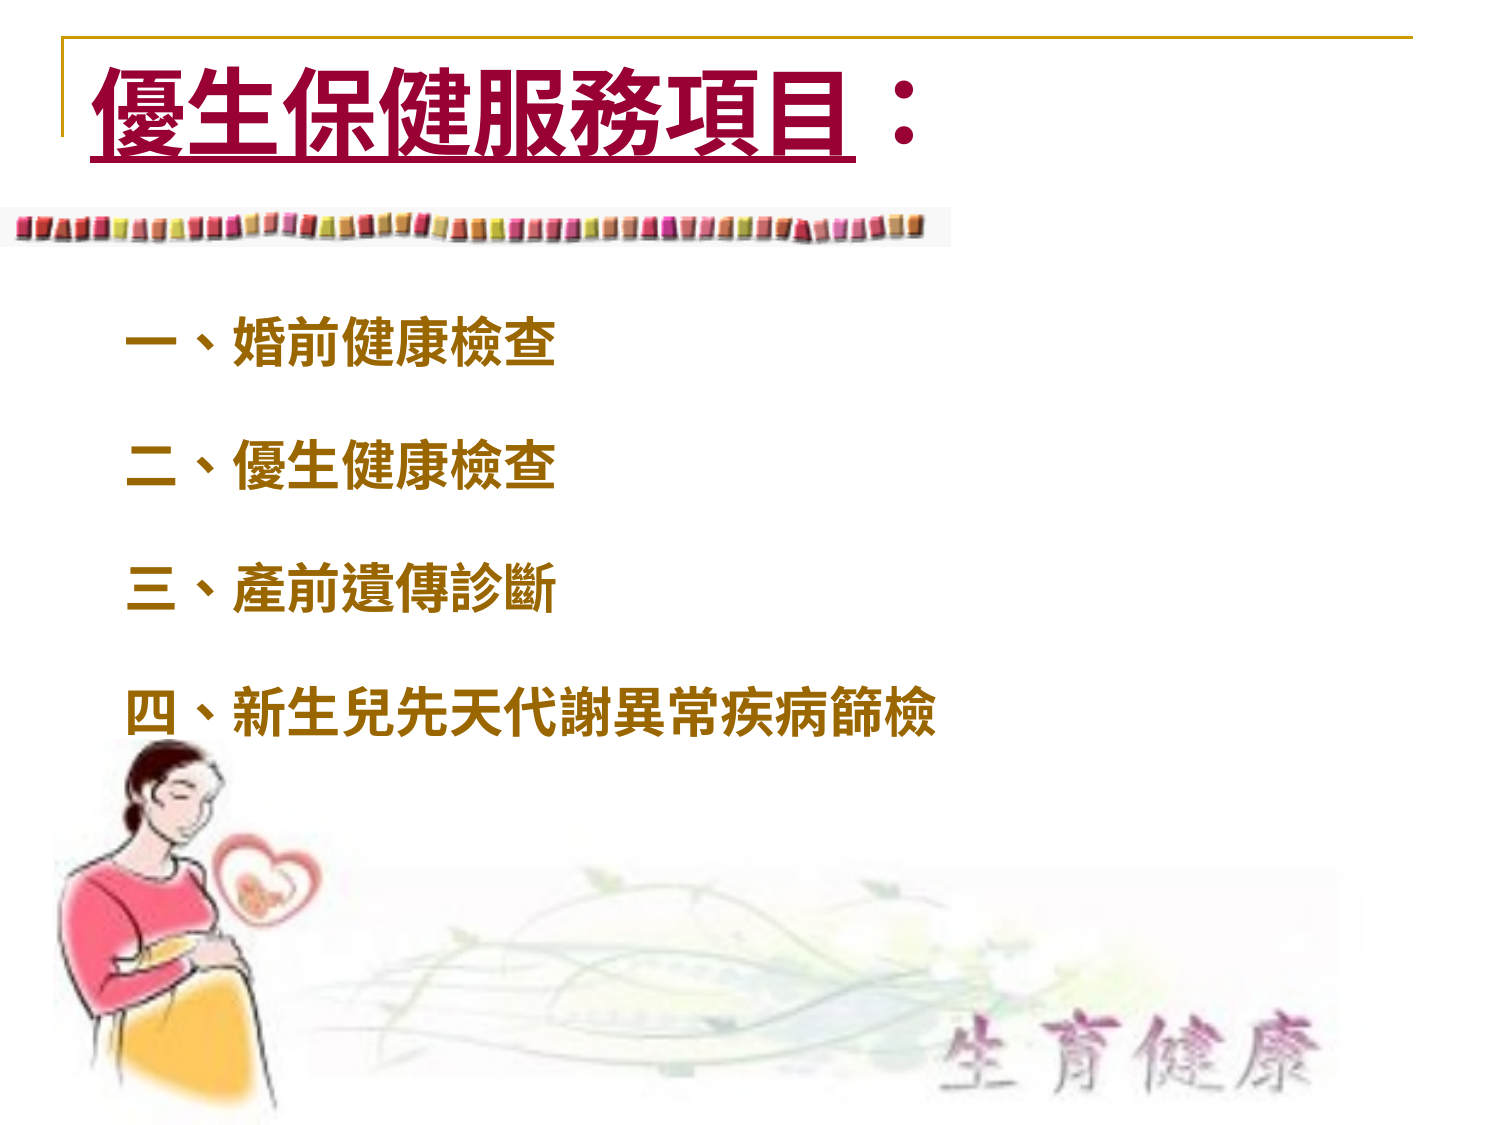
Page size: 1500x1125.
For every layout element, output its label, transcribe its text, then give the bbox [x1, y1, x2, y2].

title 優生保健服務項目： [75, 45, 1426, 233]
list 一、婚前健康檢查 二、優生健康檢查 三、產前遺傳診斷 四、新生兒先天代謝異常疾病篩檢 [53, 255, 1186, 739]
picture [0, 208, 951, 247]
picture [53, 739, 1500, 1125]
